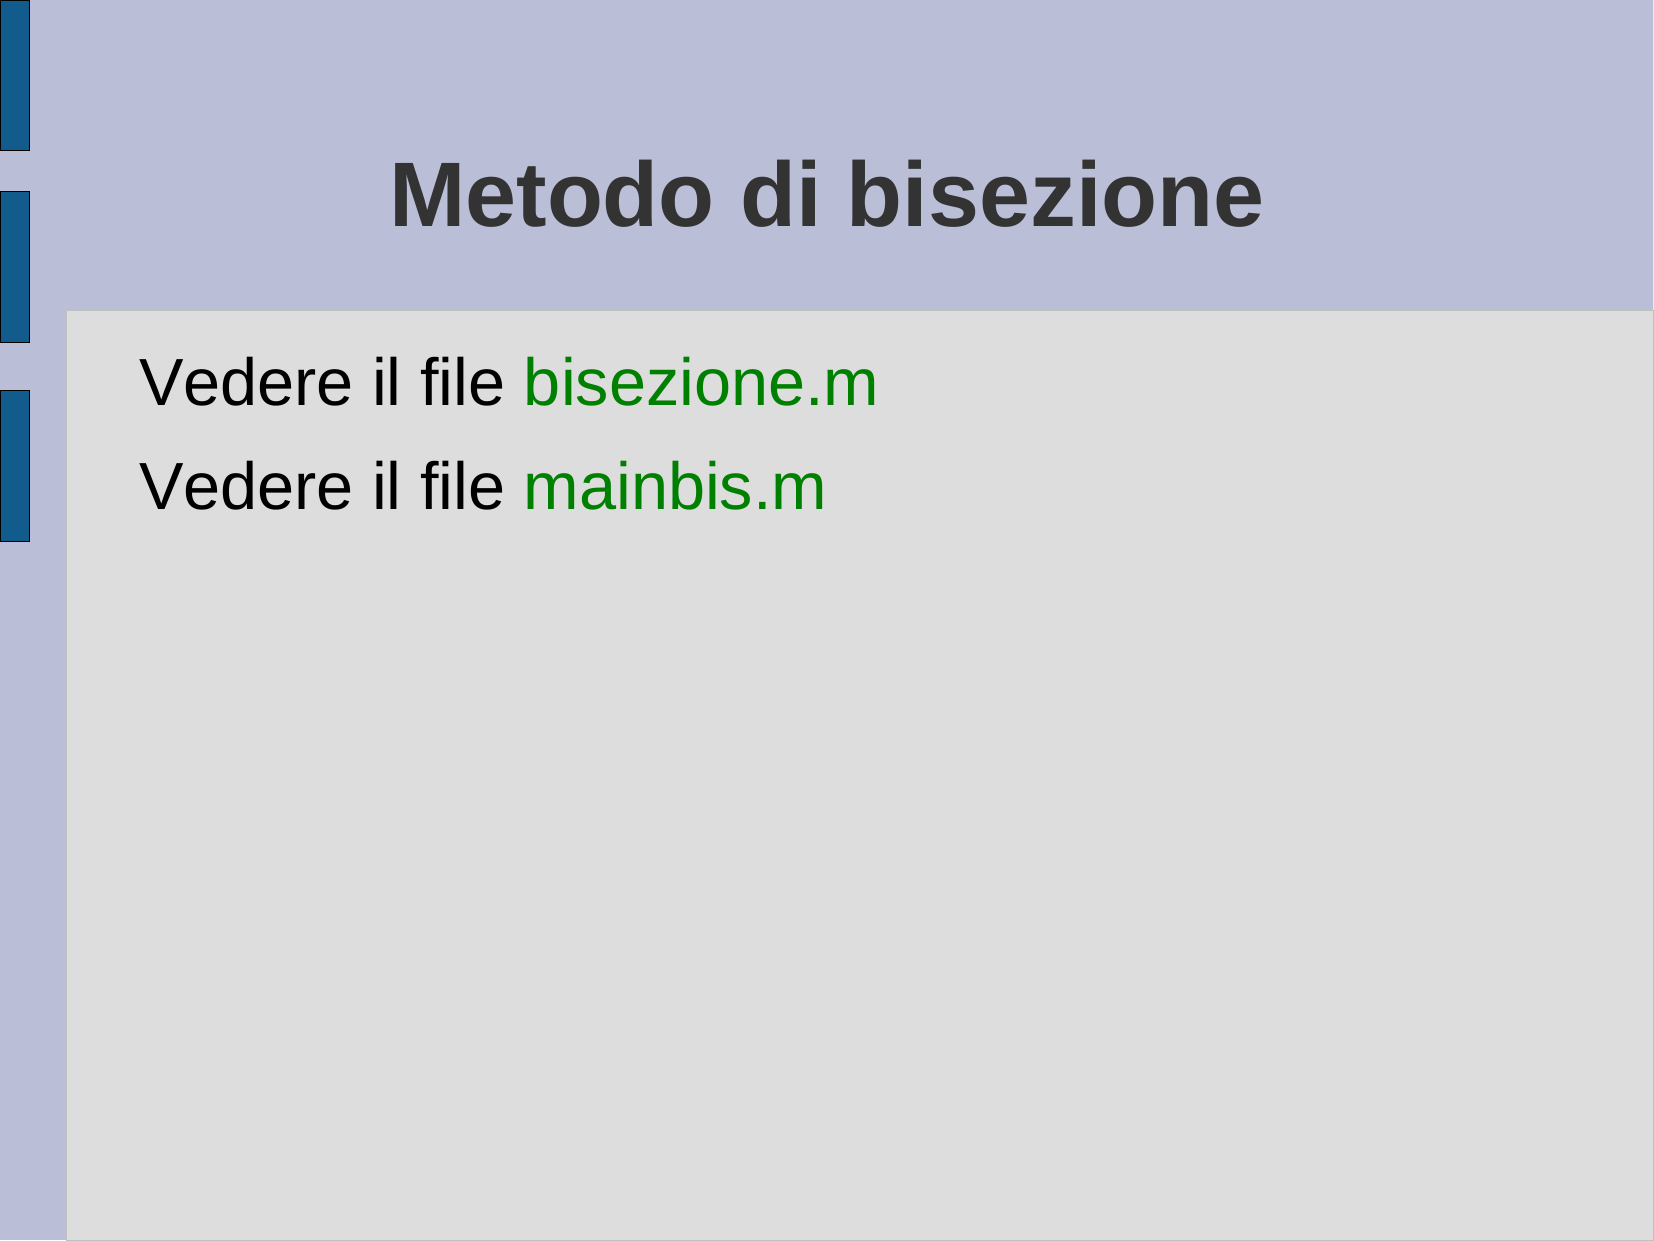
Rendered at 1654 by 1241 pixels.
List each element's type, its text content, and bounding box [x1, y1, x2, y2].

list Vedere il file bisezione.m Vedere il file mainbis.m [121, 344, 1534, 1127]
title Metodo di bisezione [121, 91, 1534, 299]
